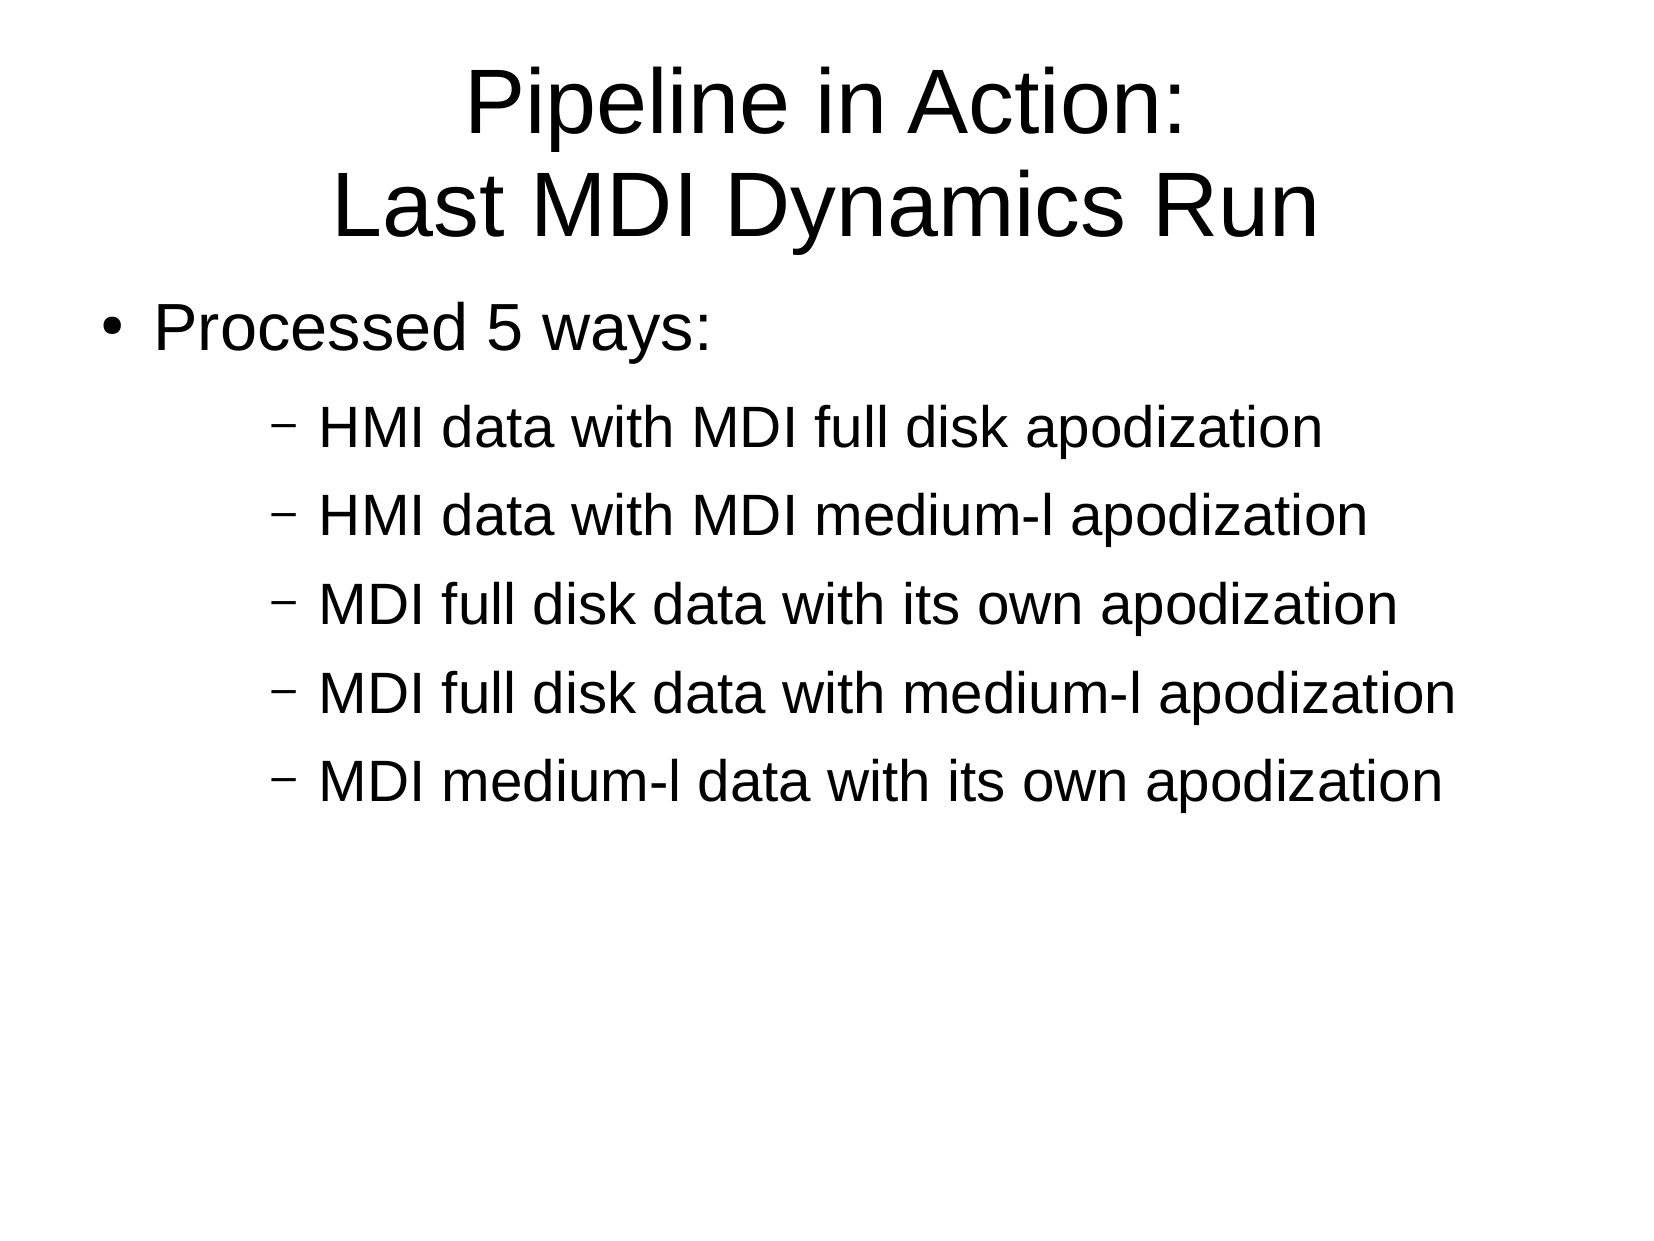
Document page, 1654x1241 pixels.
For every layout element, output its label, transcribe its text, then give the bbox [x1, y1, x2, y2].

list Processed 5 ways: HMI data with MDI full disk apodization HMI data with MDI medium-l apodization MDI full disk data with its own apodization MDI full disk data with medium-l apodization MDI medium-l data with its own apodization [82, 290, 1571, 1094]
title Pipeline in Action: Last MDI Dynamics Run [82, 50, 1571, 256]
